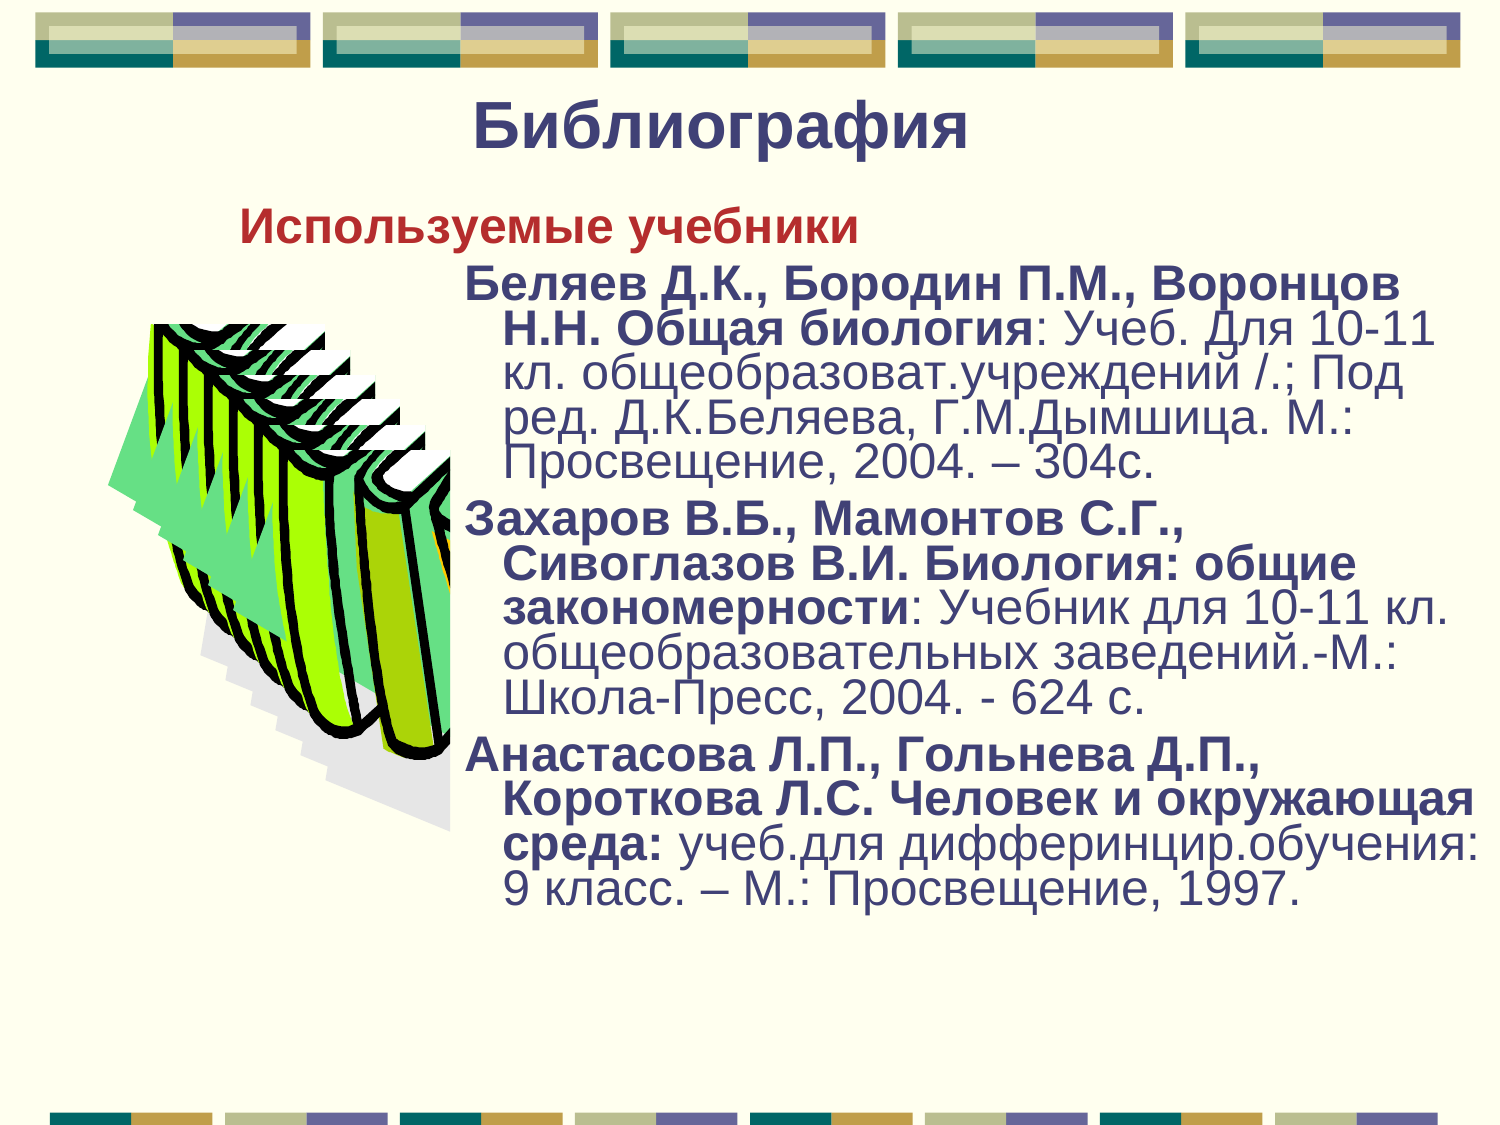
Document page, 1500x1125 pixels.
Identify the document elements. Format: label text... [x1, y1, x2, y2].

title Библиография [437, 74, 1025, 175]
picture [62, 324, 451, 850]
list Используемые учебники Беляев Д.К., Бородин П.М., Воронцов Н.Н. Общая биология: Учеб. Для 10-11 кл. общеобразоват.учреждений /.; Под ред. Д.К.Беляева, Г.М.Дымшица. М.: Просвещение, 2004. – 304с. Захаров В.Б., Мамонтов С.Г., Сивоглазов В.И. Биология: общие закономерности: Учебник для 10-11 кл. общеобразовательных заведений.-М.: Школа-Пресс, 2004. - 624 с. Анастасова Л.П., Гольнева Д.П., Короткова Л.С. Человек и окружающая среда: учеб.для дифферинцир.обучения: 9 класс. – М.: Просвещение, 1997. [225, 200, 1500, 1001]
